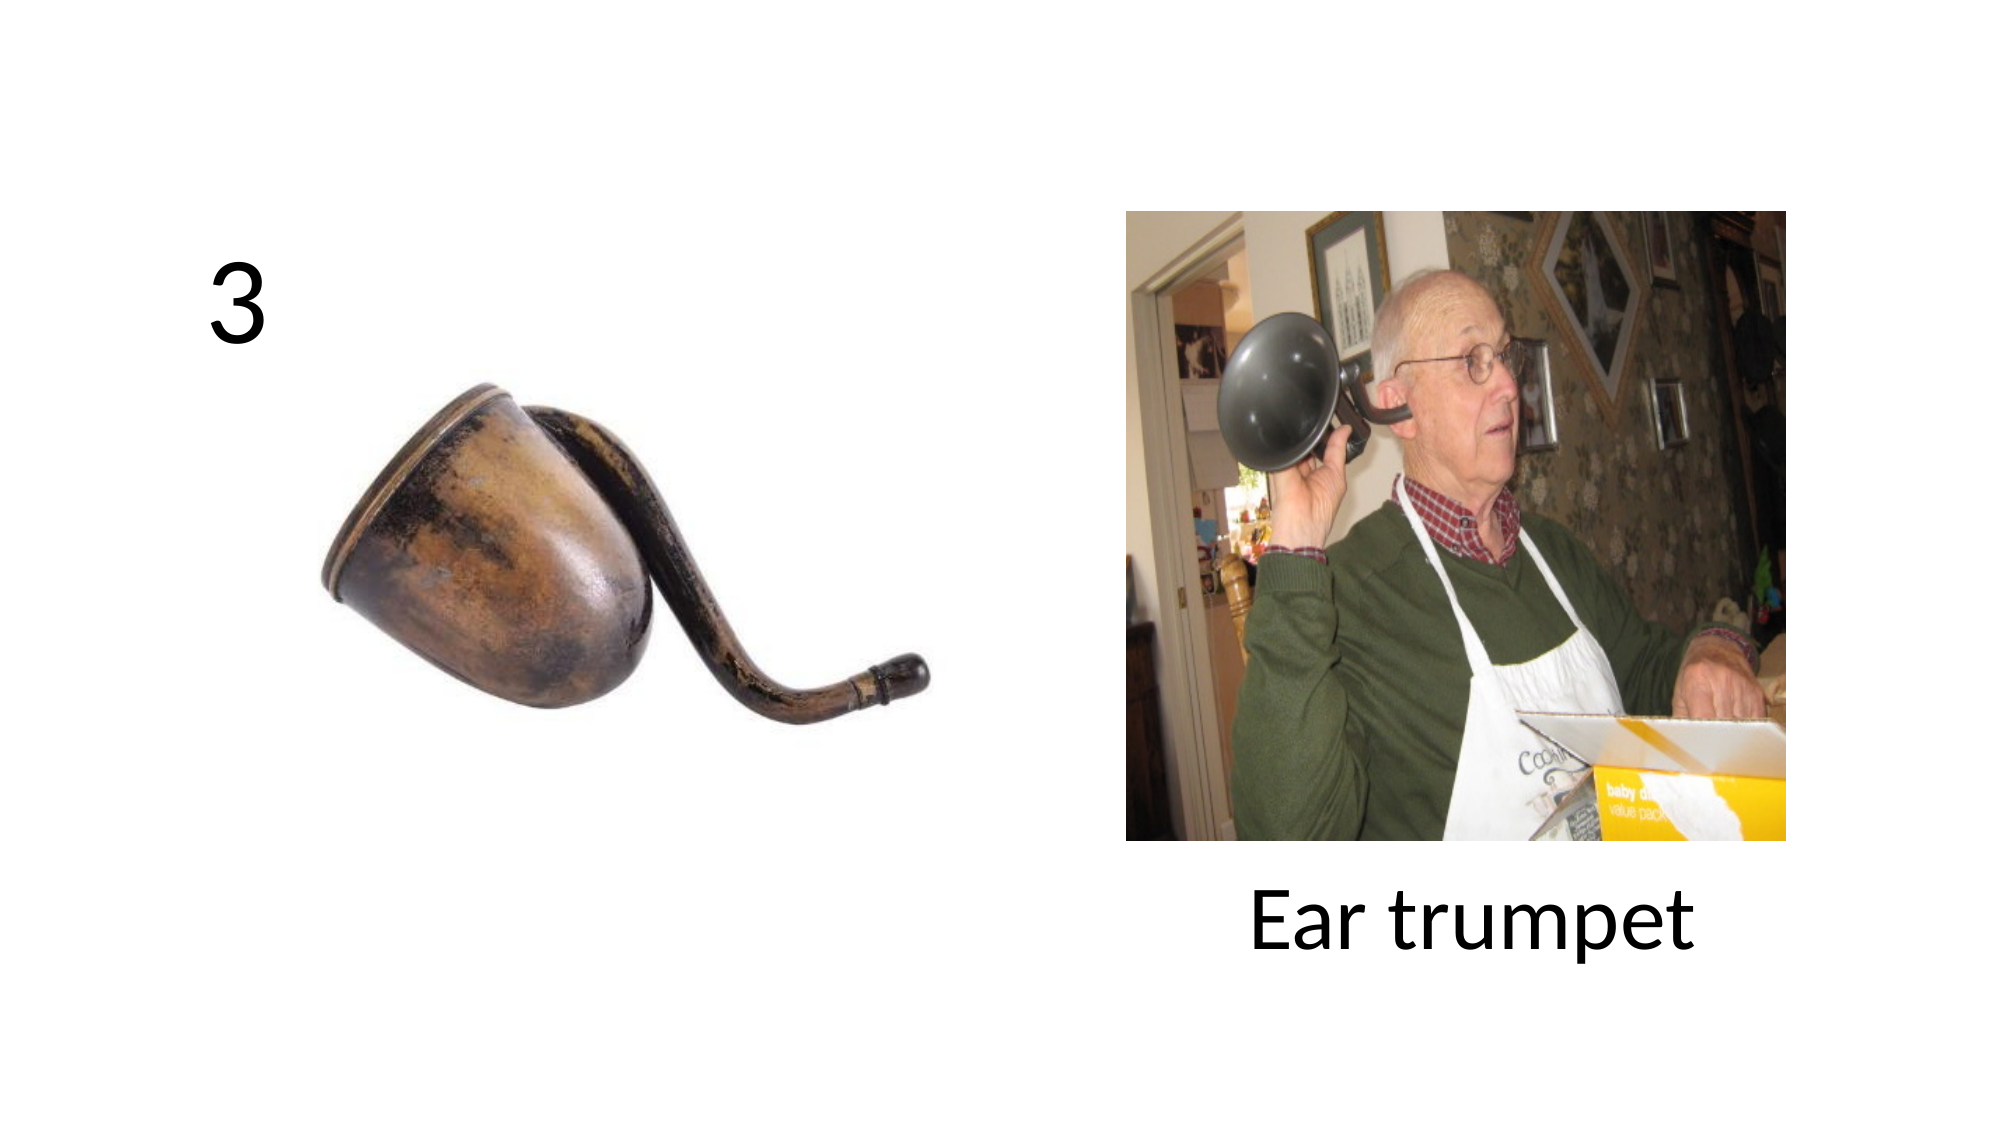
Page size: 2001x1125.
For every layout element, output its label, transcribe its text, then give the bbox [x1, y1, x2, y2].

picture [243, 320, 970, 805]
picture [1126, 211, 1786, 841]
text_box Ear trumpet [1233, 850, 1717, 977]
text_box 3 [190, 211, 285, 378]
